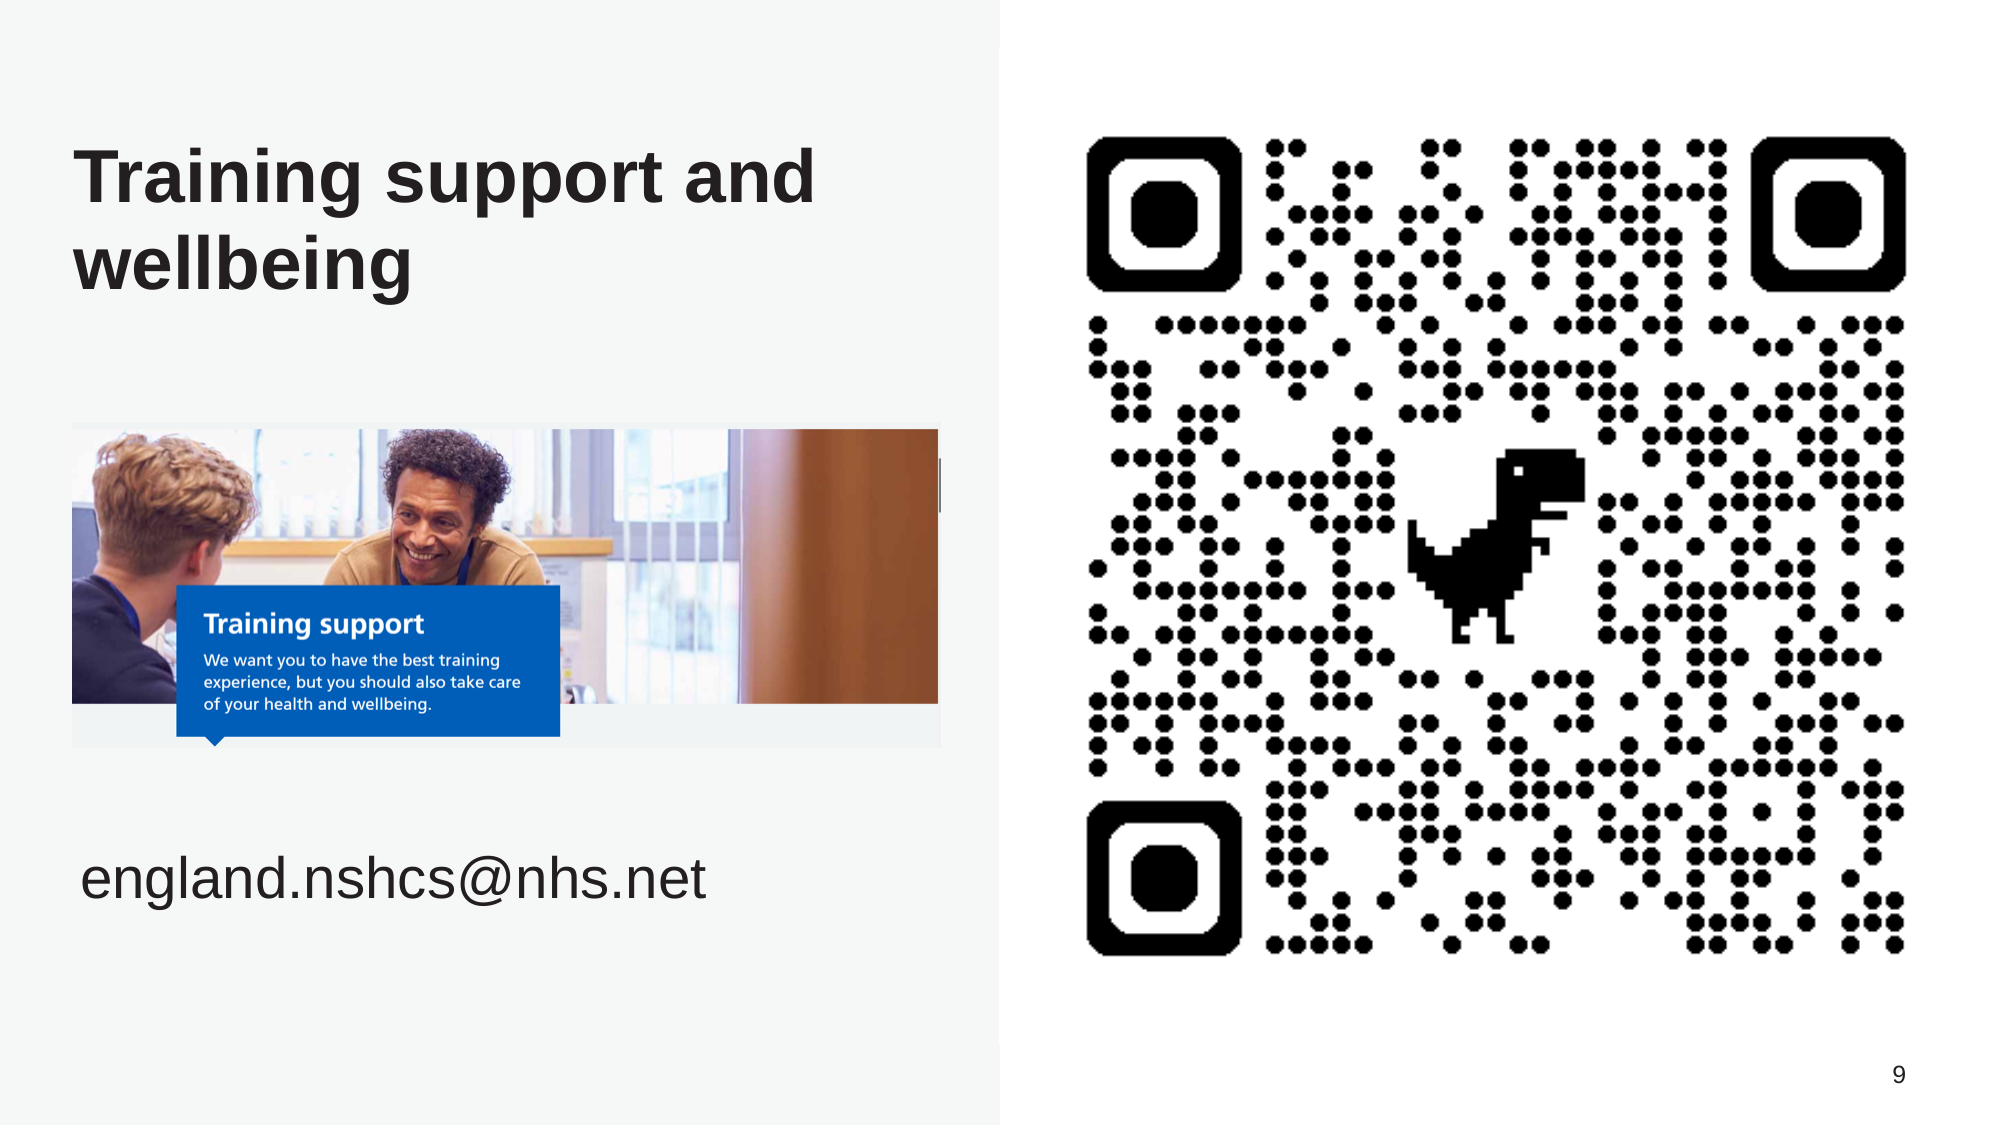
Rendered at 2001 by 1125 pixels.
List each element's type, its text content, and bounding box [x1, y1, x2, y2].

picture [72, 422, 941, 748]
picture [999, 50, 1995, 1045]
title Training support and wellbeing [58, 122, 941, 871]
text_box england.nshcs@nhs.net [65, 832, 934, 919]
